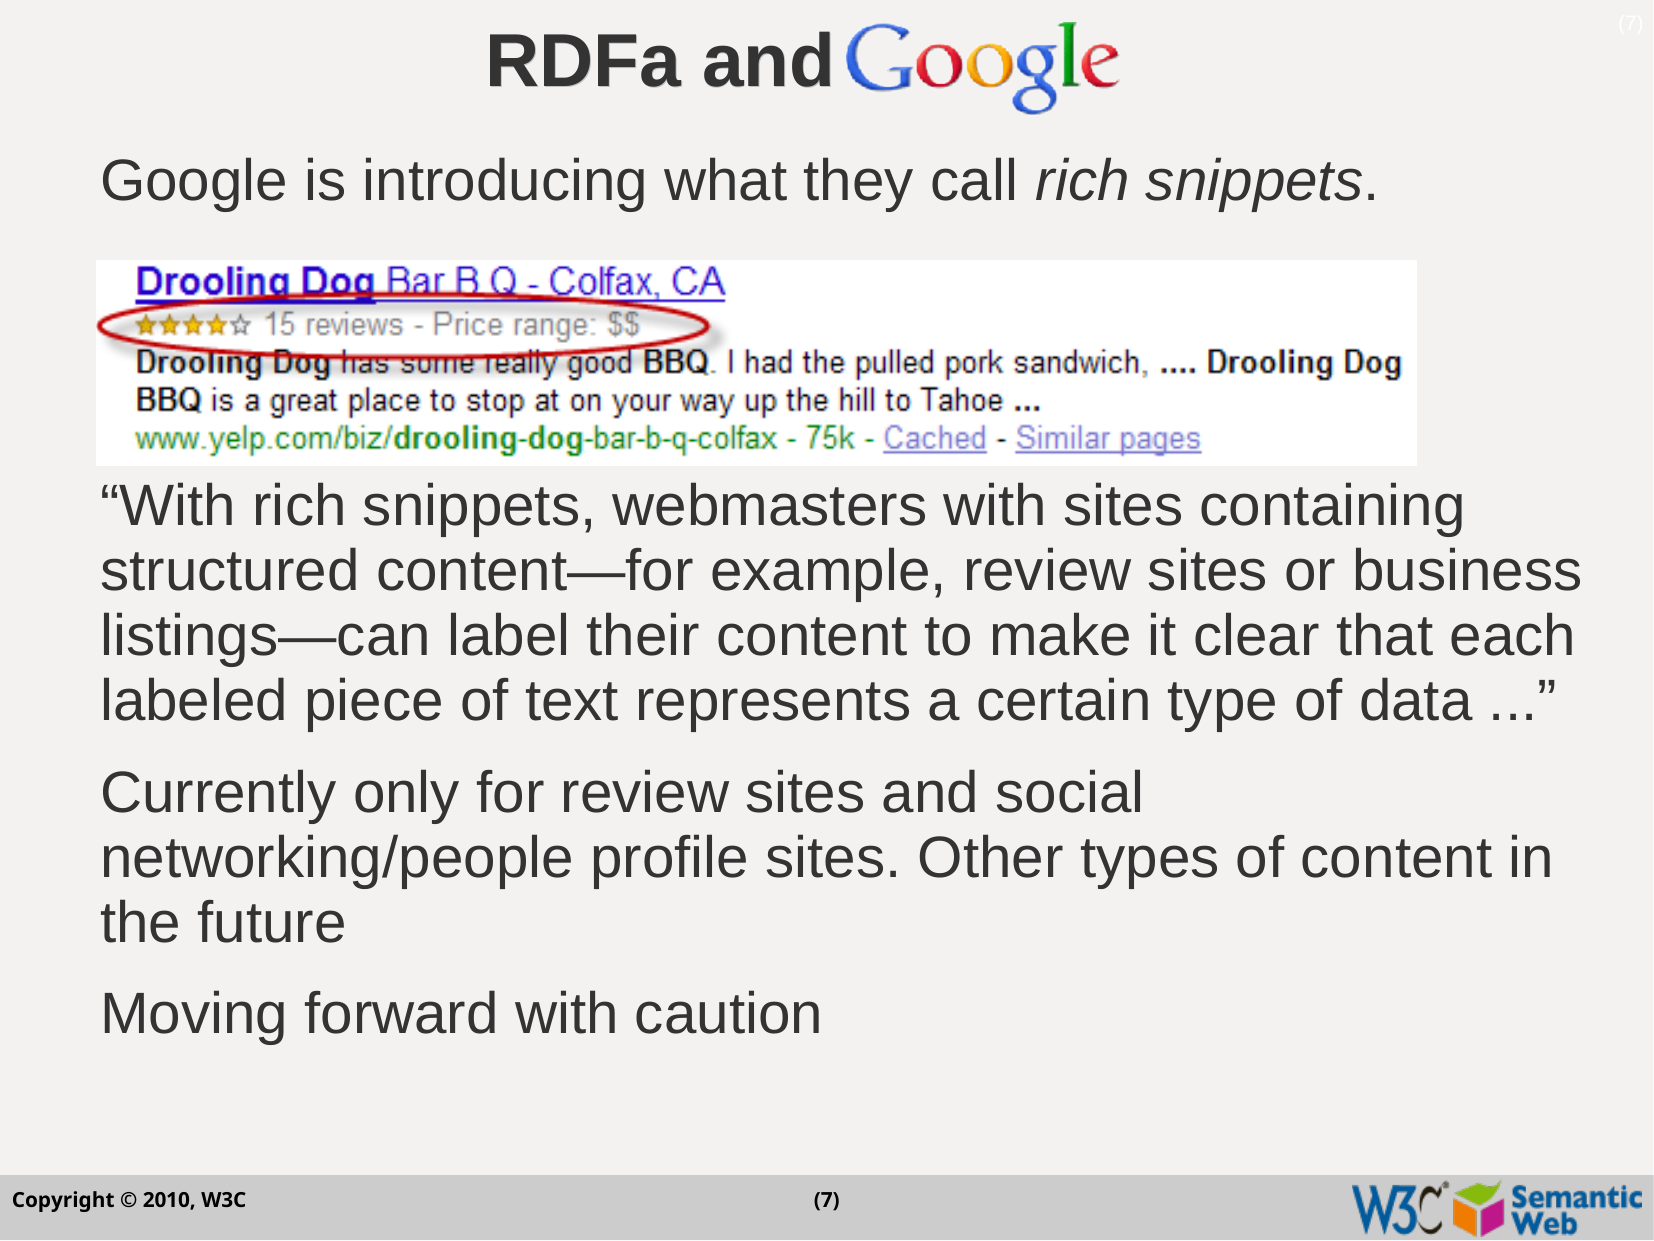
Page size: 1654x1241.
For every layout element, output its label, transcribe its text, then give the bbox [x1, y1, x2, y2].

picture [846, 22, 1124, 118]
picture [1352, 1178, 1642, 1237]
title RDFa and [0, 0, 1654, 119]
picture [96, 260, 1417, 466]
list Google is introducing what they call rich snippets. “With rich snippets, webmasters with sites containing structured content—for example, review sites or business listings—can label their content to make it clear that each labeled piece of text represents a certain type of data ...” Currently only for review sites and social networking/people profile sites. Other types of content in the future Moving forward with caution [29, 147, 1624, 1134]
